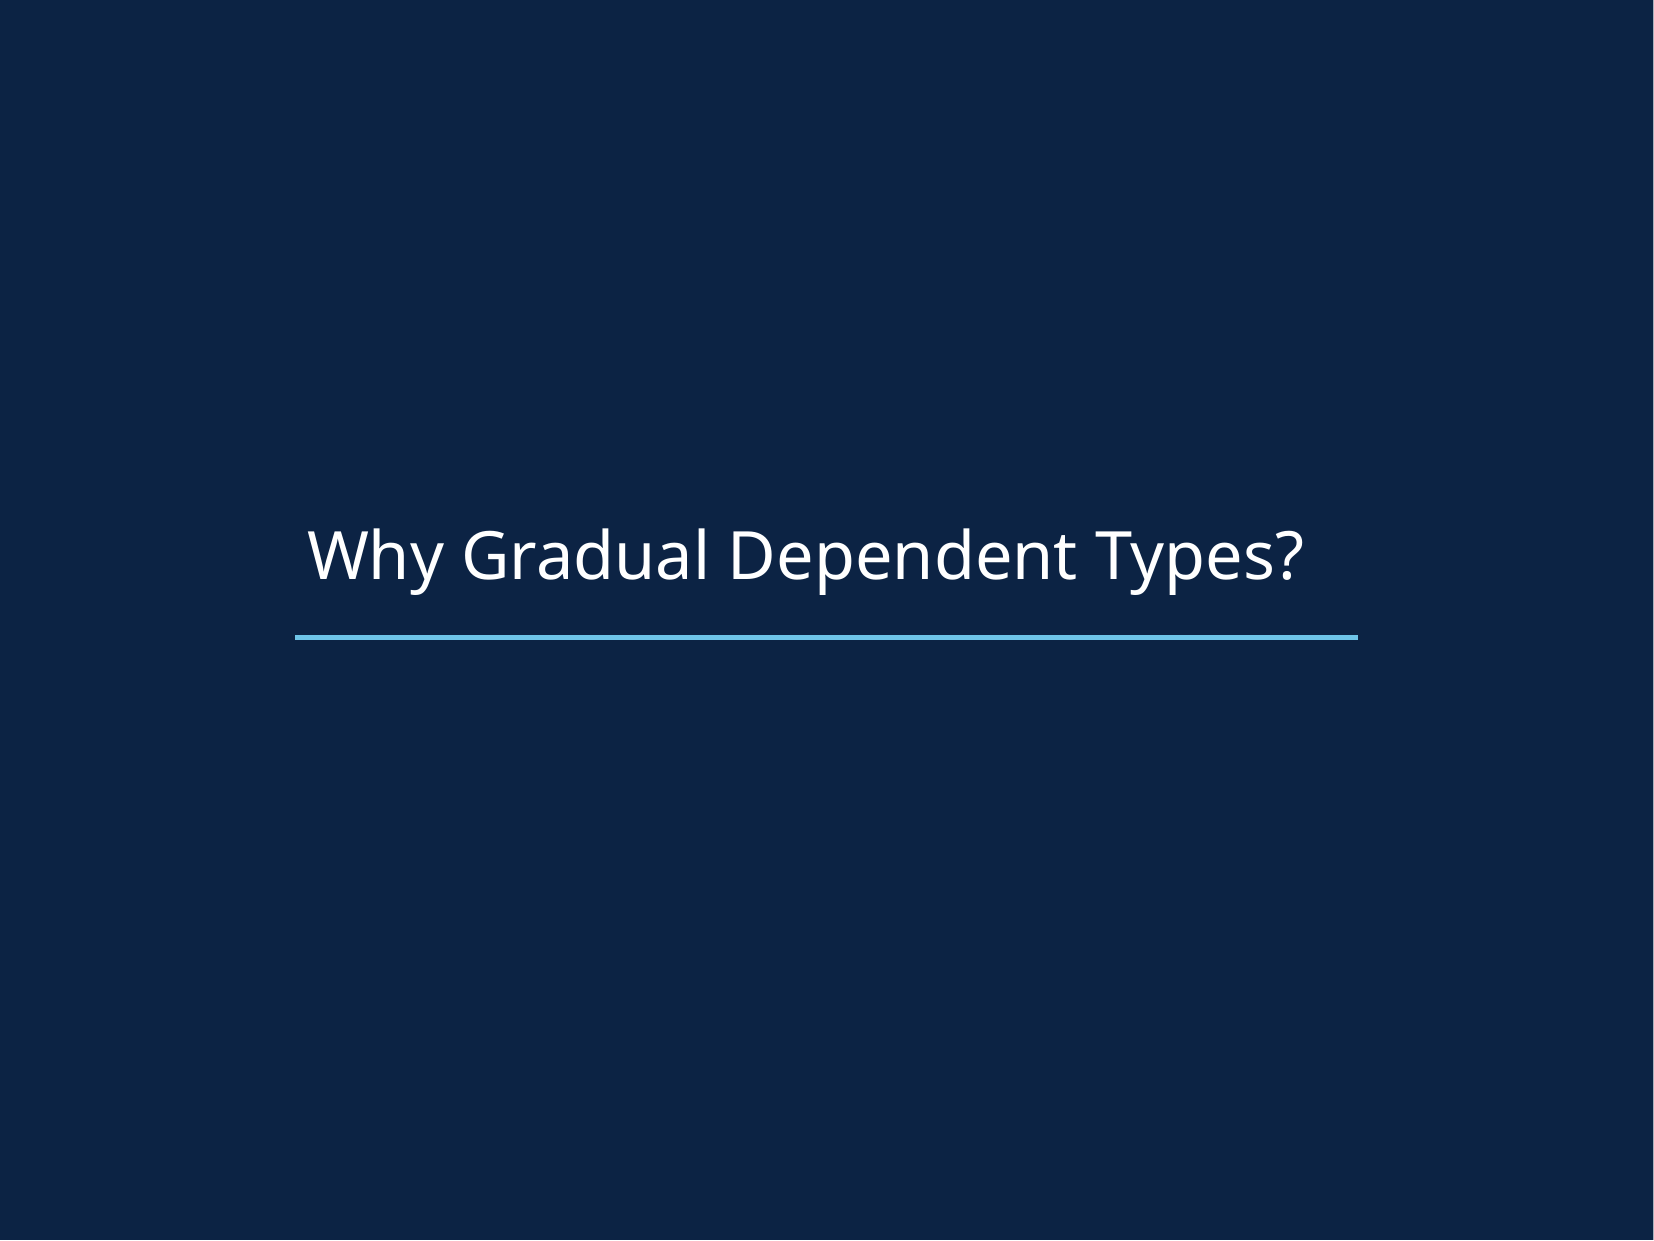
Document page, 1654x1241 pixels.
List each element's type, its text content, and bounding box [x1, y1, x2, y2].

title Why Gradual Dependent Types? [307, 391, 1347, 599]
